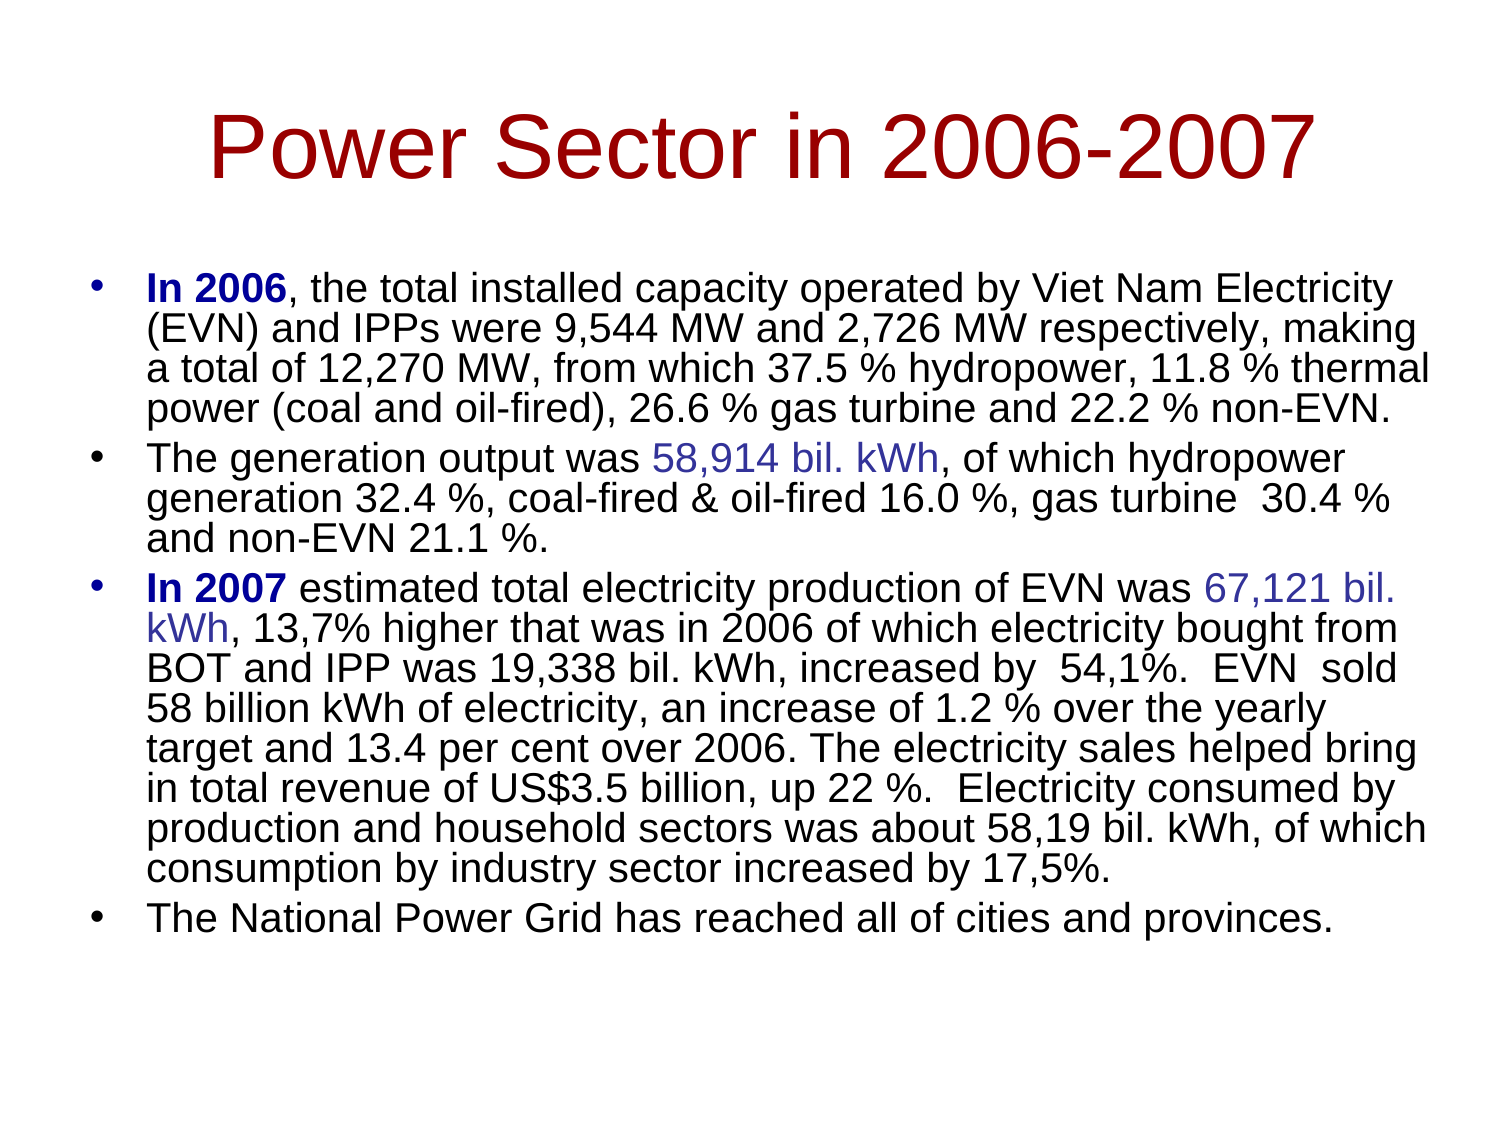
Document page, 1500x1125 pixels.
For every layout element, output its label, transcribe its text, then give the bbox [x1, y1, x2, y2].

list In 2006, the total installed capacity operated by Viet Nam Electricity (EVN) and IPPs were 9,544 MW and 2,726 MW respectively, making a total of 12,270 MW, from which 37.5 % hydropower, 11.8 % thermal power (coal and oil-fired), 26.6 % gas turbine and 22.2 % non-EVN. The generation output was 58,914 bil. kWh, of which hydropower generation 32.4 %, coal-fired & oil-fired 16.0 %, gas turbine 30.4 % and non-EVN 21.1 %. In 2007 estimated total electricity production of EVN was 67,121 bil. kWh, 13,7% higher that was in 2006 of which electricity bought from BOT and IPP was 19,338 bil. kWh, increased by 54,1%. EVN sold 58 billion kWh of electricity, an increase of 1.2 % over the yearly target and 13.4 per cent over 2006. The electricity sales helped bring in total revenue of US$3.5 billion, up 22 %. Electricity consumed by production and household sectors was about 58,19 bil. kWh, of which consumption by industry sector increased by 17,5%. The National Power Grid has reached all of cities and provinces. [74, 262, 1450, 1125]
title Power Sector in 2006-2007 [75, 45, 1426, 233]
